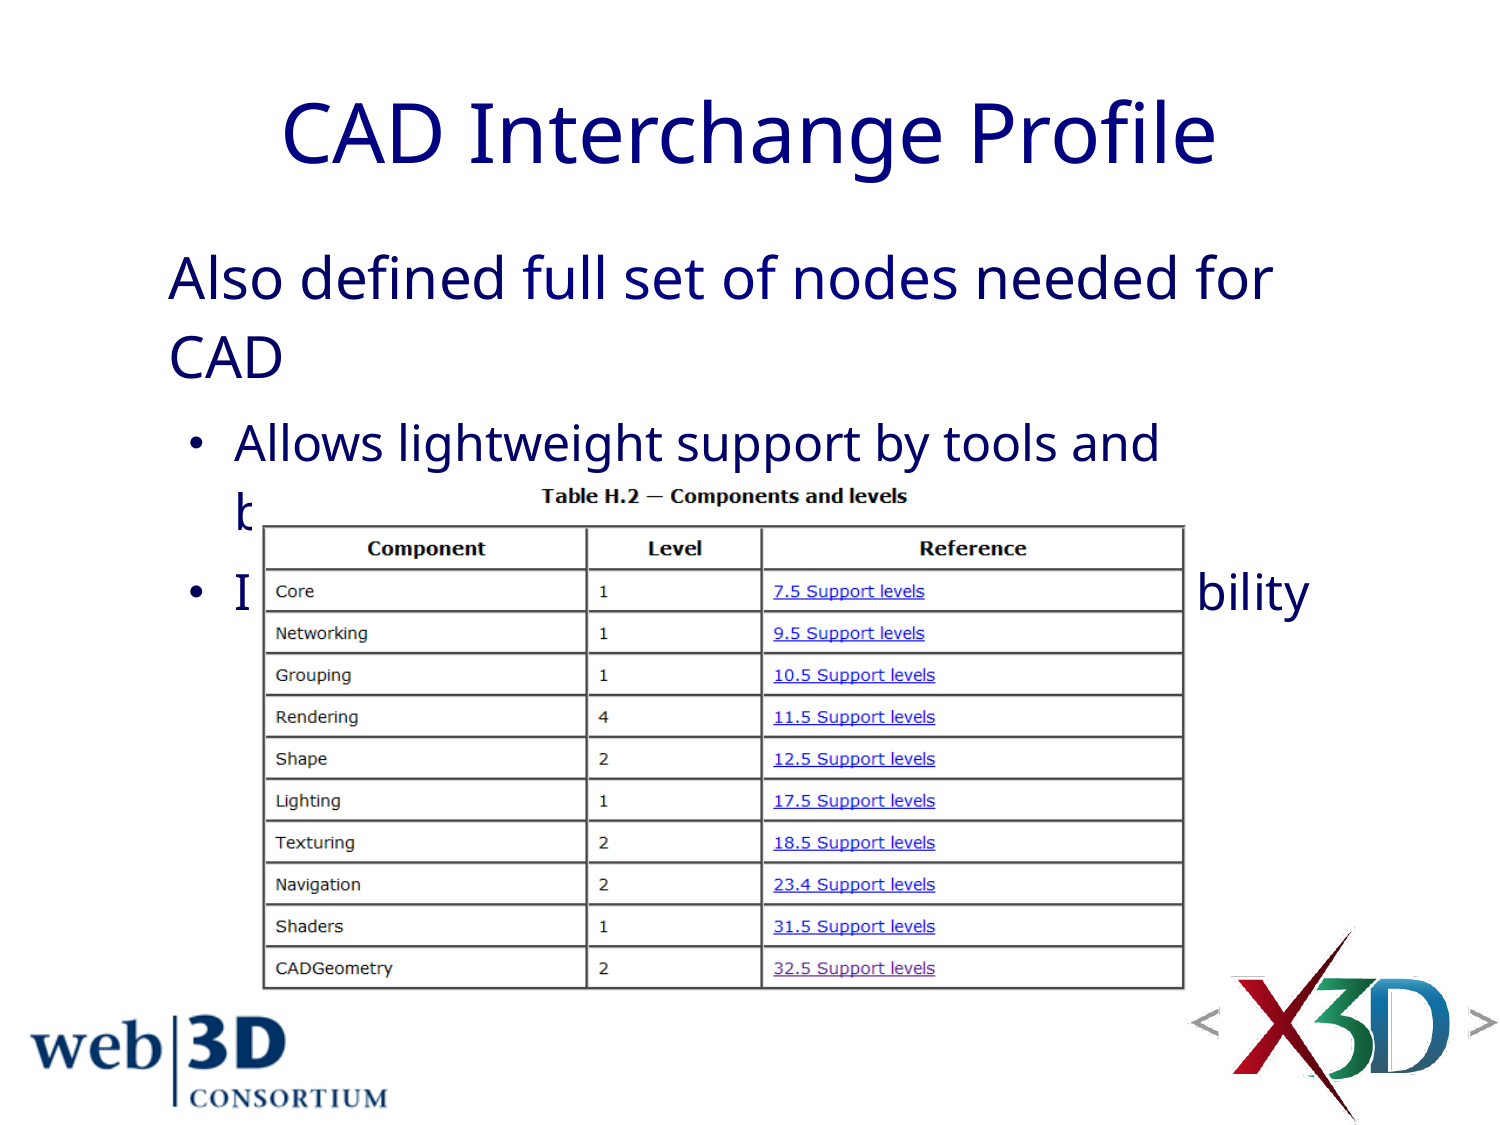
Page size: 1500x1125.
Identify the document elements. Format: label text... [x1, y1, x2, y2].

picture [12, 998, 413, 1118]
list Also defined full set of nodes needed for CAD Allows lightweight support by tools and browsers Improve scene portability and interoperability [112, 237, 1388, 986]
picture [252, 474, 1500, 1125]
title CAD Interchange Profile [112, 44, 1388, 218]
